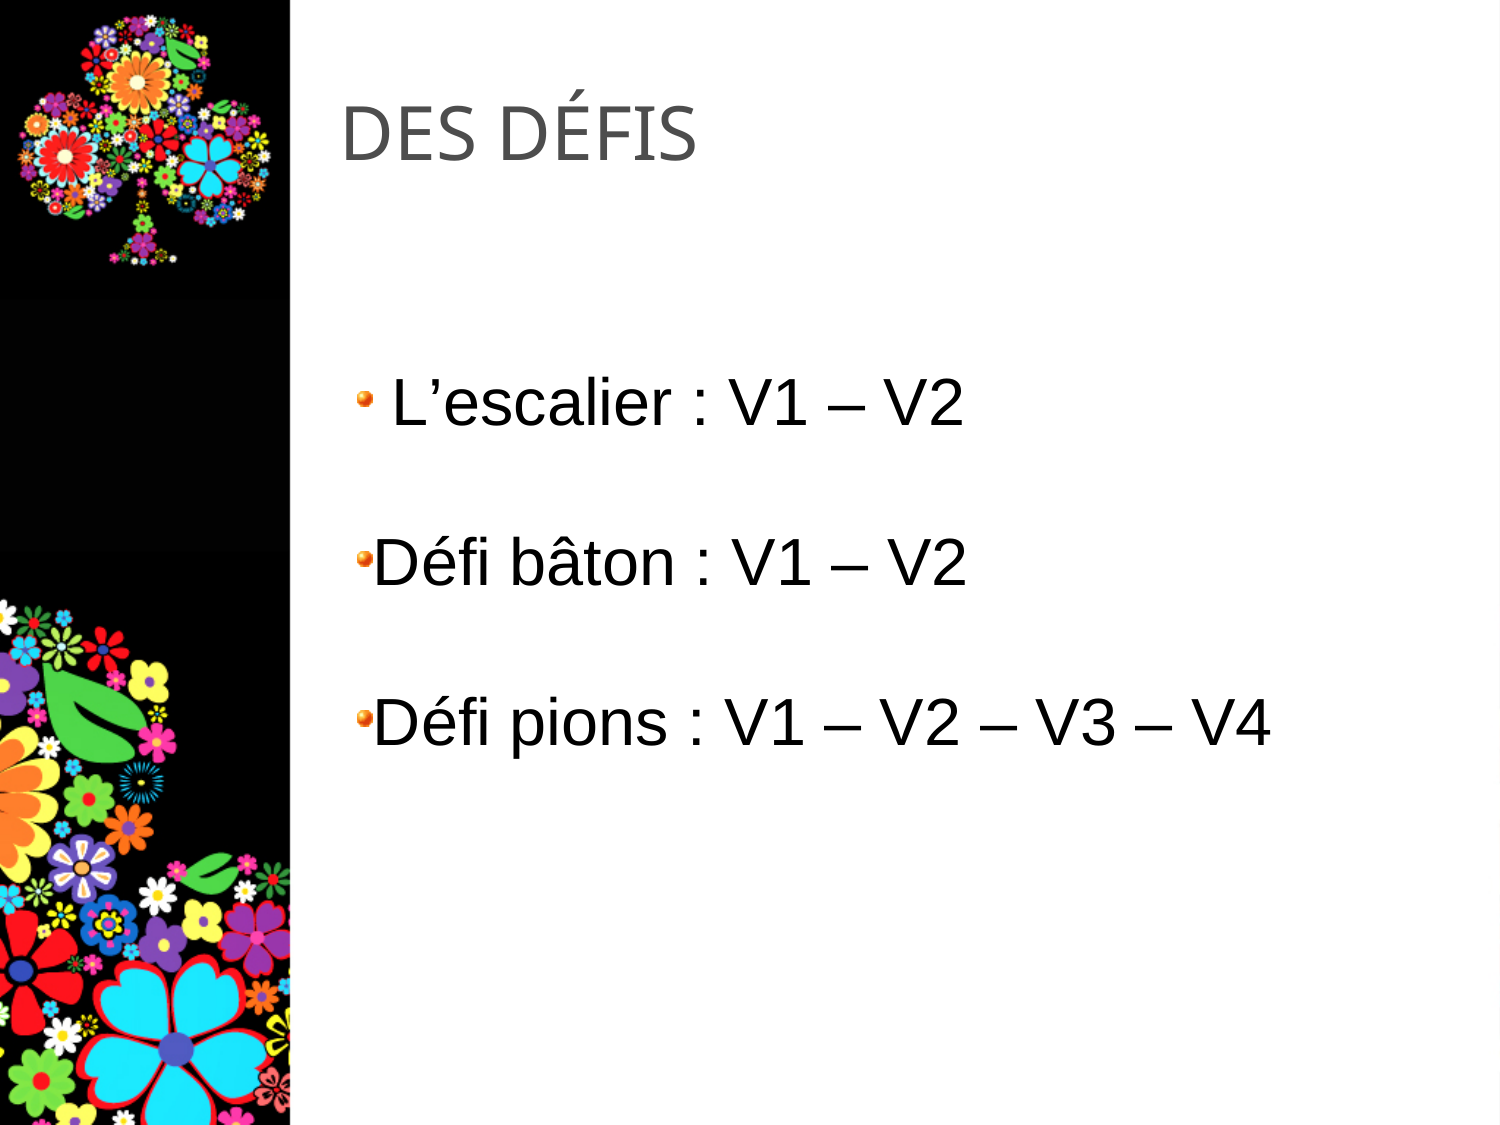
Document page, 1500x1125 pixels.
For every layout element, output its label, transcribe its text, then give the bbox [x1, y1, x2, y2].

text_box L’escalier : V1 – V2 Défi bâton : V1 – V2 Défi pions : V1 – V2 – V3 – V4 [342, 271, 1441, 857]
title DES DÉFIS [324, 71, 1463, 189]
picture [0, 0, 1500, 1125]
